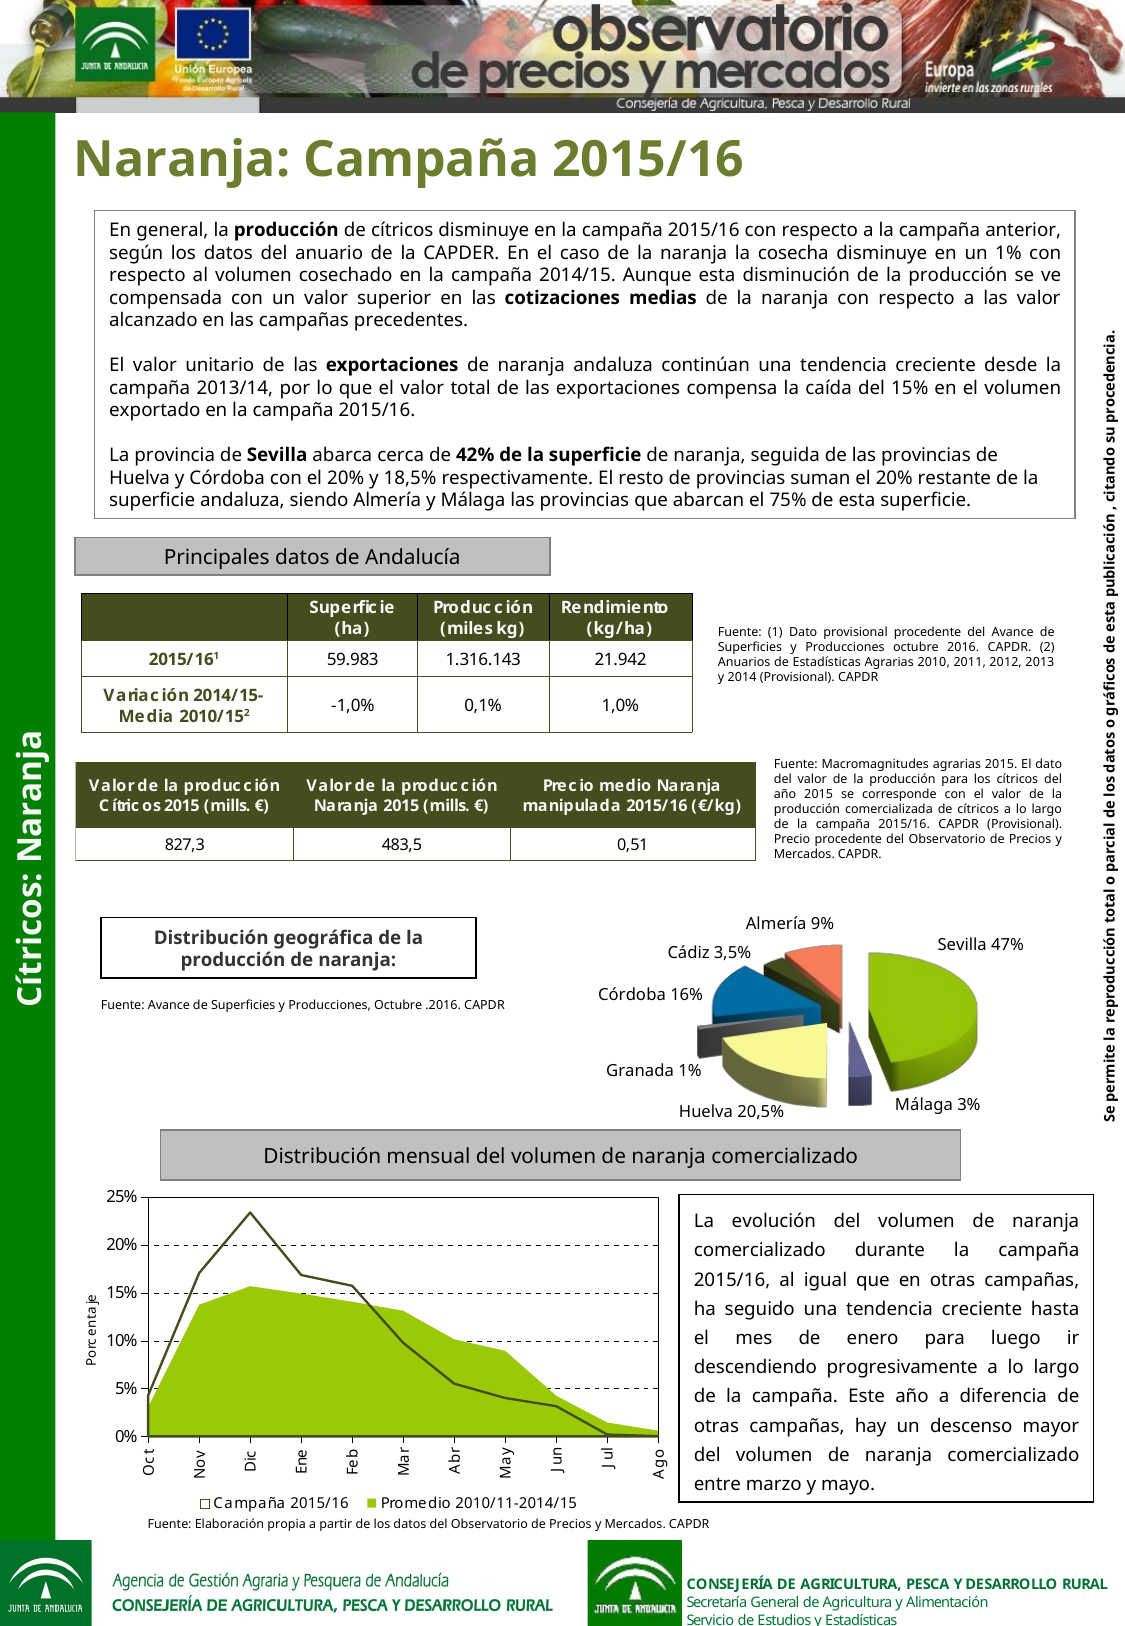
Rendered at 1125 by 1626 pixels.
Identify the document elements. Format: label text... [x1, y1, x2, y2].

text_box Fuente: Avance de Superficies y Producciones, Octubre .2016. CAPDR [86, 989, 562, 1021]
picture [0, 0, 1125, 113]
text_box Fuente: Elaboración propia a partir de los datos del Observatorio de Precios y Mercados. CAPDR [132, 1508, 830, 1539]
picture [685, 970, 736, 978]
picture [587, 1540, 1123, 1626]
picture [0, 1540, 557, 1626]
text_box En general, la producción de cítricos disminuye en la campaña 2015/16 con respecto a la campaña anterior, según los datos del anuario de la CAPDER. En el caso de la naranja la cosecha disminuye en un 1% con respecto al volumen cosechado en la campaña 2014/15. Aunque esta disminución de la producción se ve compensada con un valor superior en las cotizaciones medias de la naranja con respecto a las valor alcanzado en las campañas precedentes. El valor unitario de las exportaciones de naranja andaluza continúan una tendencia creciente desde la campaña 2013/14, por lo que el valor total de las exportaciones compensa la caída del 15% en el volumen exportado en la campaña 2015/16. La provincia de Sevilla abarca cerca de 42% de la superficie de naranja, seguida de las provincias de Huelva y Córdoba con el 20% y 18,5% respectivamente. El resto de provincias suman el 20% restante de la superficie andaluza, siendo Almería y Málaga las provincias que abarcan el 75% de esta superficie. [94, 210, 1075, 519]
text_box Córdoba 16% [583, 976, 726, 1012]
picture [80, 593, 695, 734]
text_box Distribución geográfica de la producción de naranja: [100, 917, 476, 979]
text_box Principales datos de Andalucía [74, 537, 550, 576]
text_box Fuente: Macromagnitudes agrarias 2015. El dato del valor de la producción para los cítricos del año 2015 se corresponde con el valor de la producción comercializada de cítricos a lo largo de la campaña 2015/16. CAPDR (Provisional). Precio procedente del Observatorio de Precios y Mercados. CAPDR. [759, 748, 1079, 869]
picture [75, 761, 757, 863]
text_box Se permite la reproducción total o parcial de los datos o gráficos de esta publicación , citando su procedencia. [1092, 174, 1125, 1138]
text_box Almería 9% [730, 905, 873, 941]
text_box Fuente: (1) Dato provisional procedente del Avance de Superficies y Producciones octubre 2016. CAPDR. (2) Anuarios de Estadísticas Agrarias 2010, 2011, 2012, 2013 y 2014 (Provisional). CAPDR [703, 616, 1071, 722]
text_box Granada 1% [591, 1051, 745, 1088]
picture [70, 1175, 689, 1522]
text_box Málaga 3% [880, 1086, 1023, 1122]
text_box Cádiz 3,5% [652, 933, 772, 970]
text_box Huelva 20,5% [663, 1093, 806, 1129]
text_box Sevilla 47% [922, 925, 1065, 962]
text_box La evolución del volumen de naranja comercializado durante la campaña 2015/16, al igual que en otras campañas, ha seguido una tendencia creciente hasta el mes de enero para luego ir descendiendo progresivamente a lo largo de la campaña. Este año a diferencia de otras campañas, hay un descenso mayor del volumen de naranja comercializado entre marzo y mayo. [679, 1194, 1094, 1503]
text_box Naranja: Campaña 2015/16 [59, 118, 1097, 195]
text_box Distribución mensual del volumen de naranja comercializado [160, 1129, 961, 1180]
picture [685, 933, 990, 1113]
